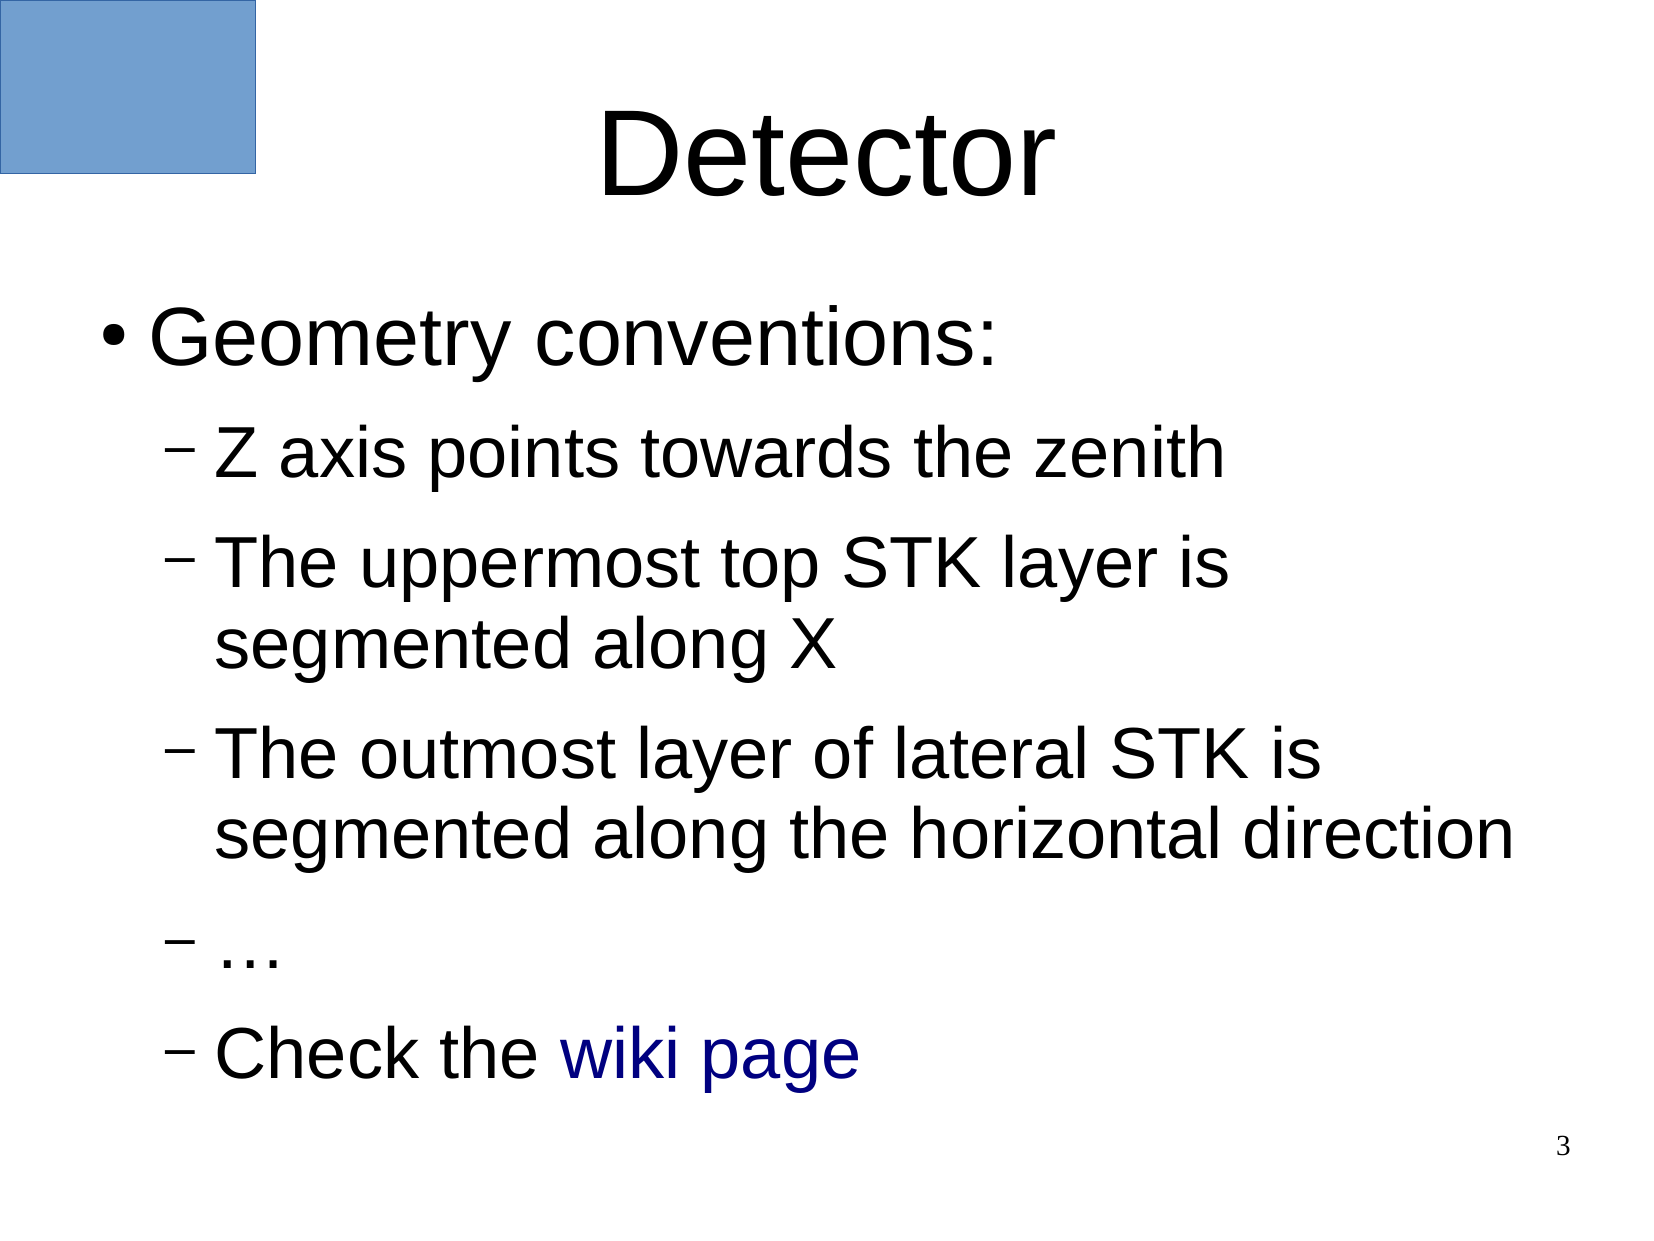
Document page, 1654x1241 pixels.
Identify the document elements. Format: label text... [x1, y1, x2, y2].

title Detector [82, 49, 1571, 257]
list Geometry conventions: Z axis points towards the zenith The uppermost top STK layer is segmented along X The outmost layer of lateral STK is segmented along the horizontal direction … Check the wiki page [82, 290, 1571, 1111]
text_box [0, 0, 256, 174]
